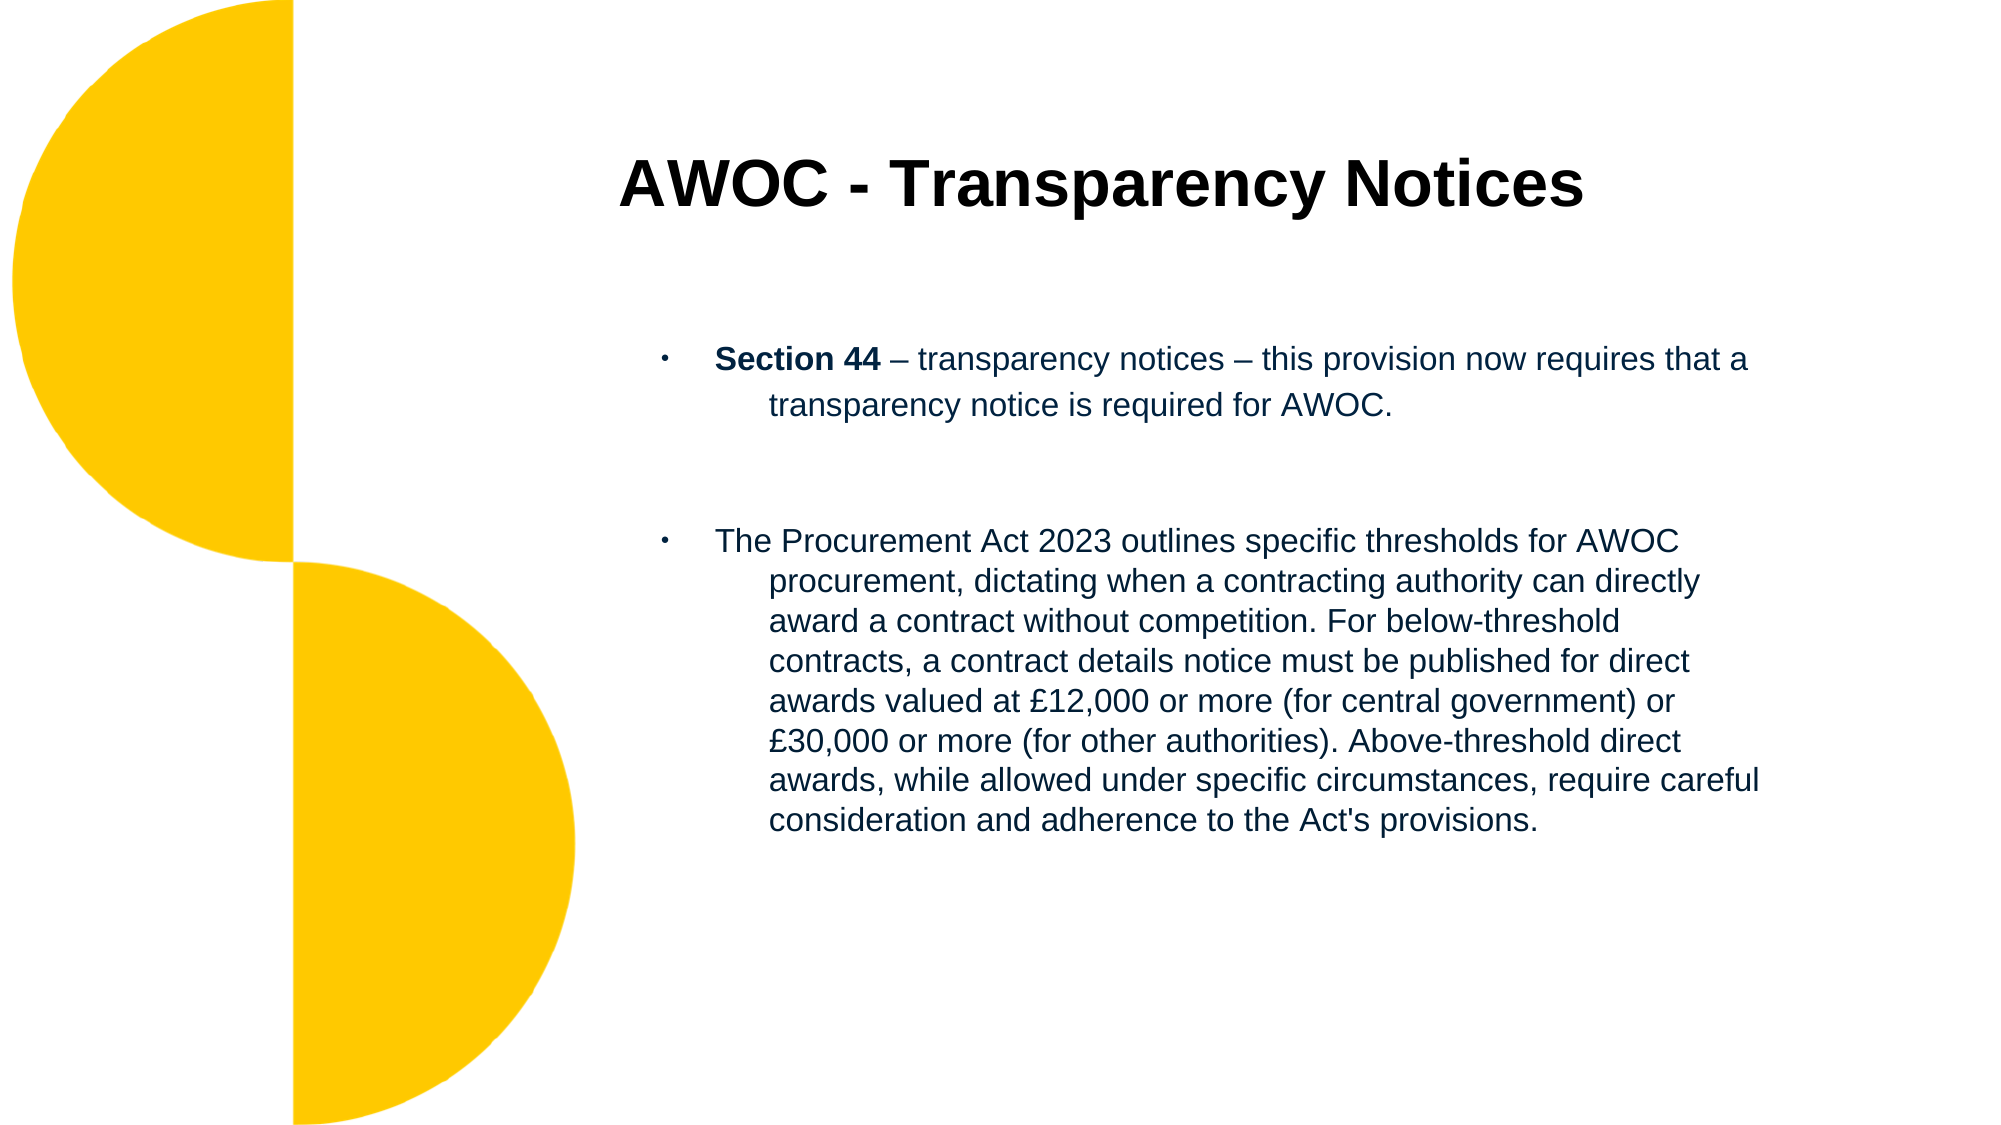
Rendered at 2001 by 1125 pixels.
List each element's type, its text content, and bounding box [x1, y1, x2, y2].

title Section 44 – transparency notices – this provision now requires that a transparency notice is required for AWOC. The Procurement Act 2023 outlines specific thresholds for AWOC procurement, dictating when a contracting authority can directly award a contract without competition. For below-threshold contracts, a contract details notice must be published for direct awards valued at £12,000 or more (for central government) or £30,000 or more (for other authorities). Above-threshold direct awards, while allowed under specific circumstances, require careful consideration and adherence to the Act's provisions. [618, 331, 1770, 897]
title AWOC - Transparency Notices [618, 139, 1854, 279]
